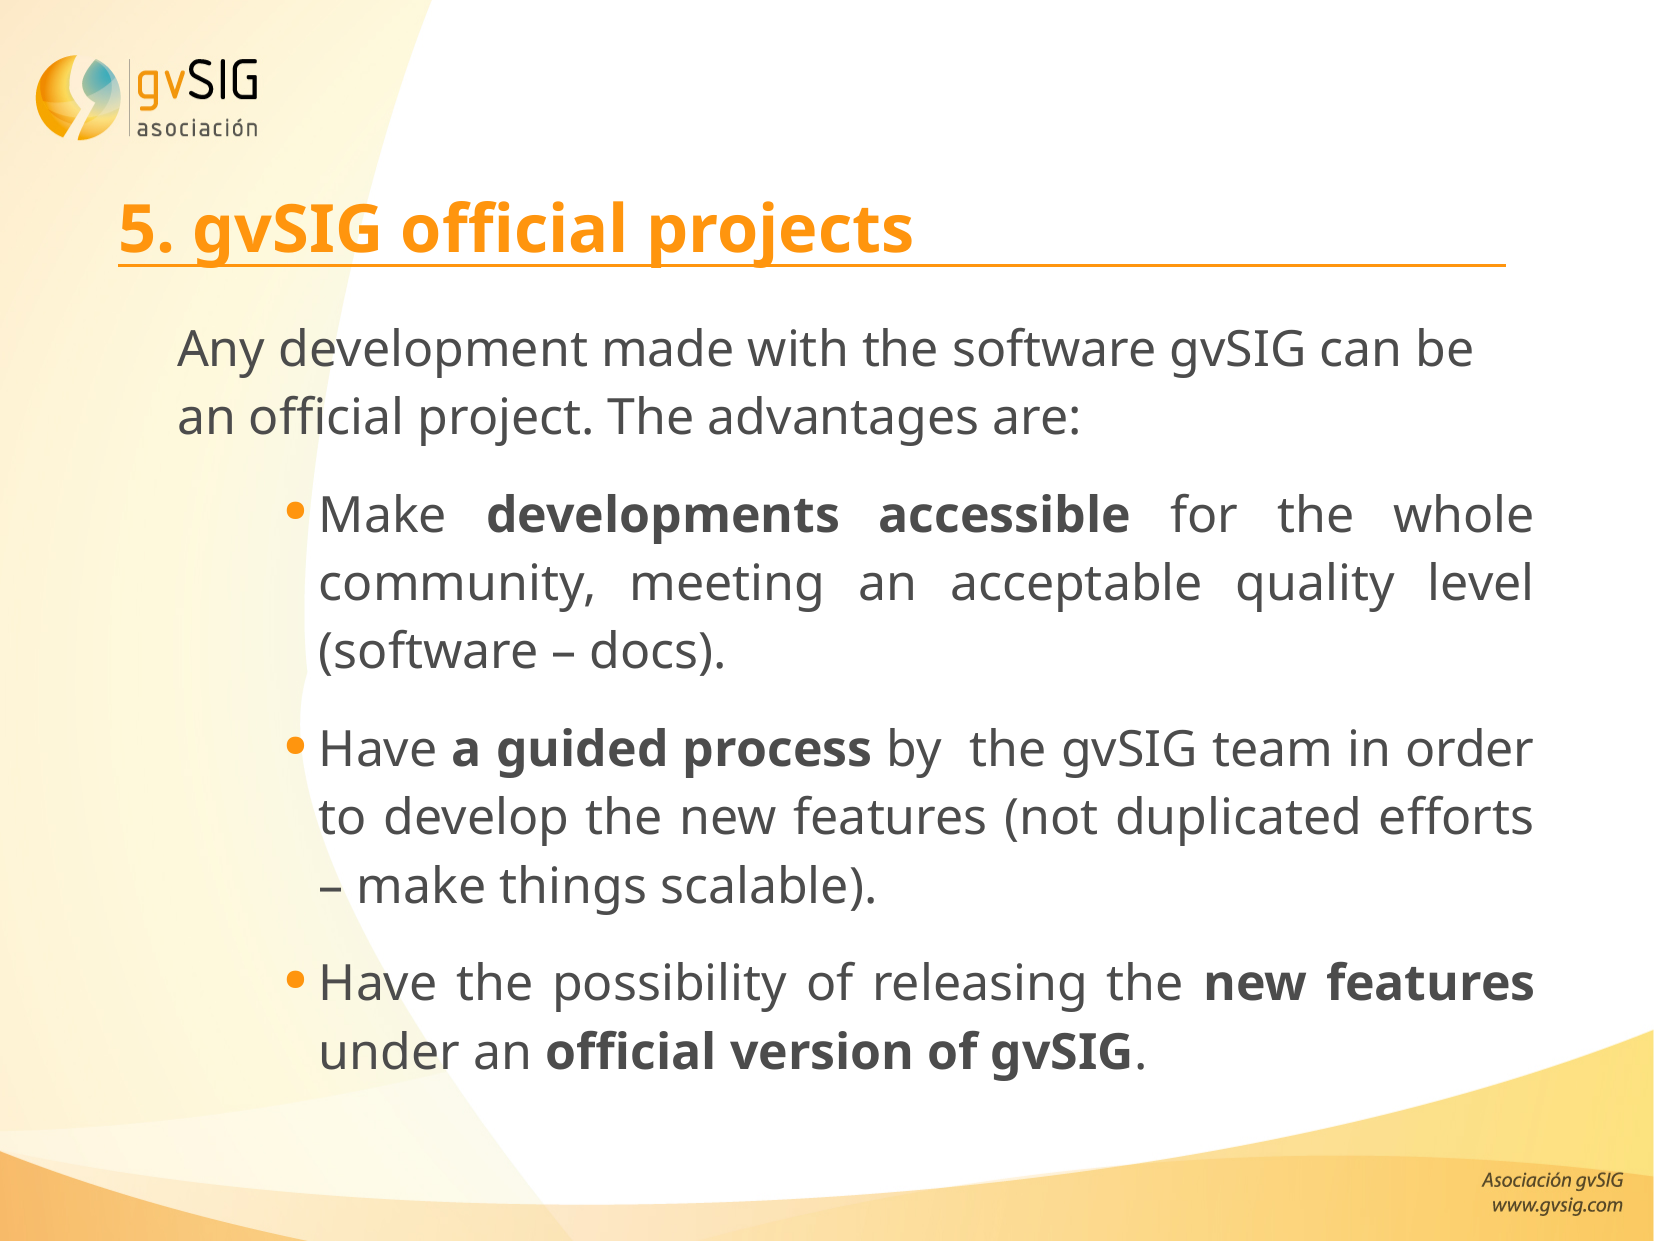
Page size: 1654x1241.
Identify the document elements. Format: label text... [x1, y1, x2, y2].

title 5. gvSIG official projects [118, 177, 1607, 276]
text_box Any development made with the software gvSIG can be an official project. The advantages are: Make developments accessible for the whole community, meeting an acceptable quality level (software – docs). Have a guided process by the gvSIG team in order to develop the new features (not duplicated efforts – make things scalable). Have the possibility of releasing the new features under an official version of gvSIG. [177, 362, 1536, 1034]
picture [0, 0, 1654, 1241]
